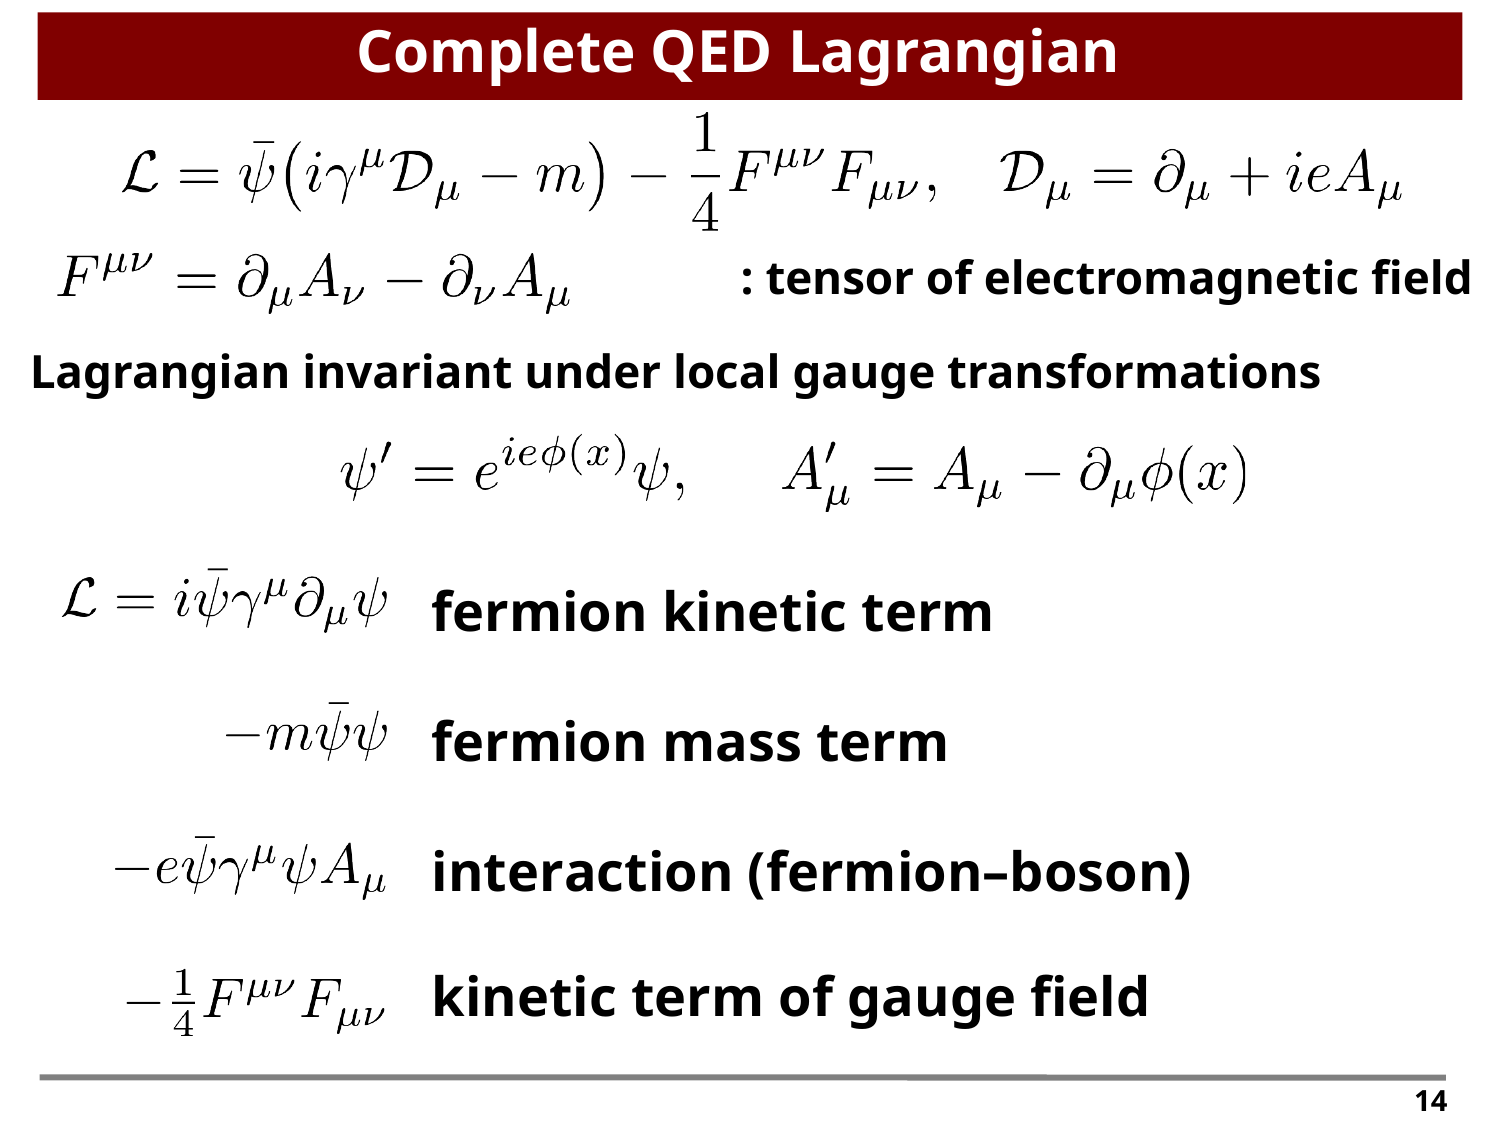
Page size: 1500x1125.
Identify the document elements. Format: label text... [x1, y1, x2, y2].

text_box fermion kinetic term fermion mass term interaction (fermion–boson) kinetic term of gauge field [416, 570, 1497, 1035]
picture [121, 112, 1402, 231]
title Complete QED Lagrangian [132, 12, 1345, 96]
picture [61, 568, 387, 1036]
picture [340, 433, 1246, 512]
list Lagrangian invariant under local gauge transformations [15, 363, 1500, 458]
list : tensor of electromagnetic field [15, 247, 1500, 363]
